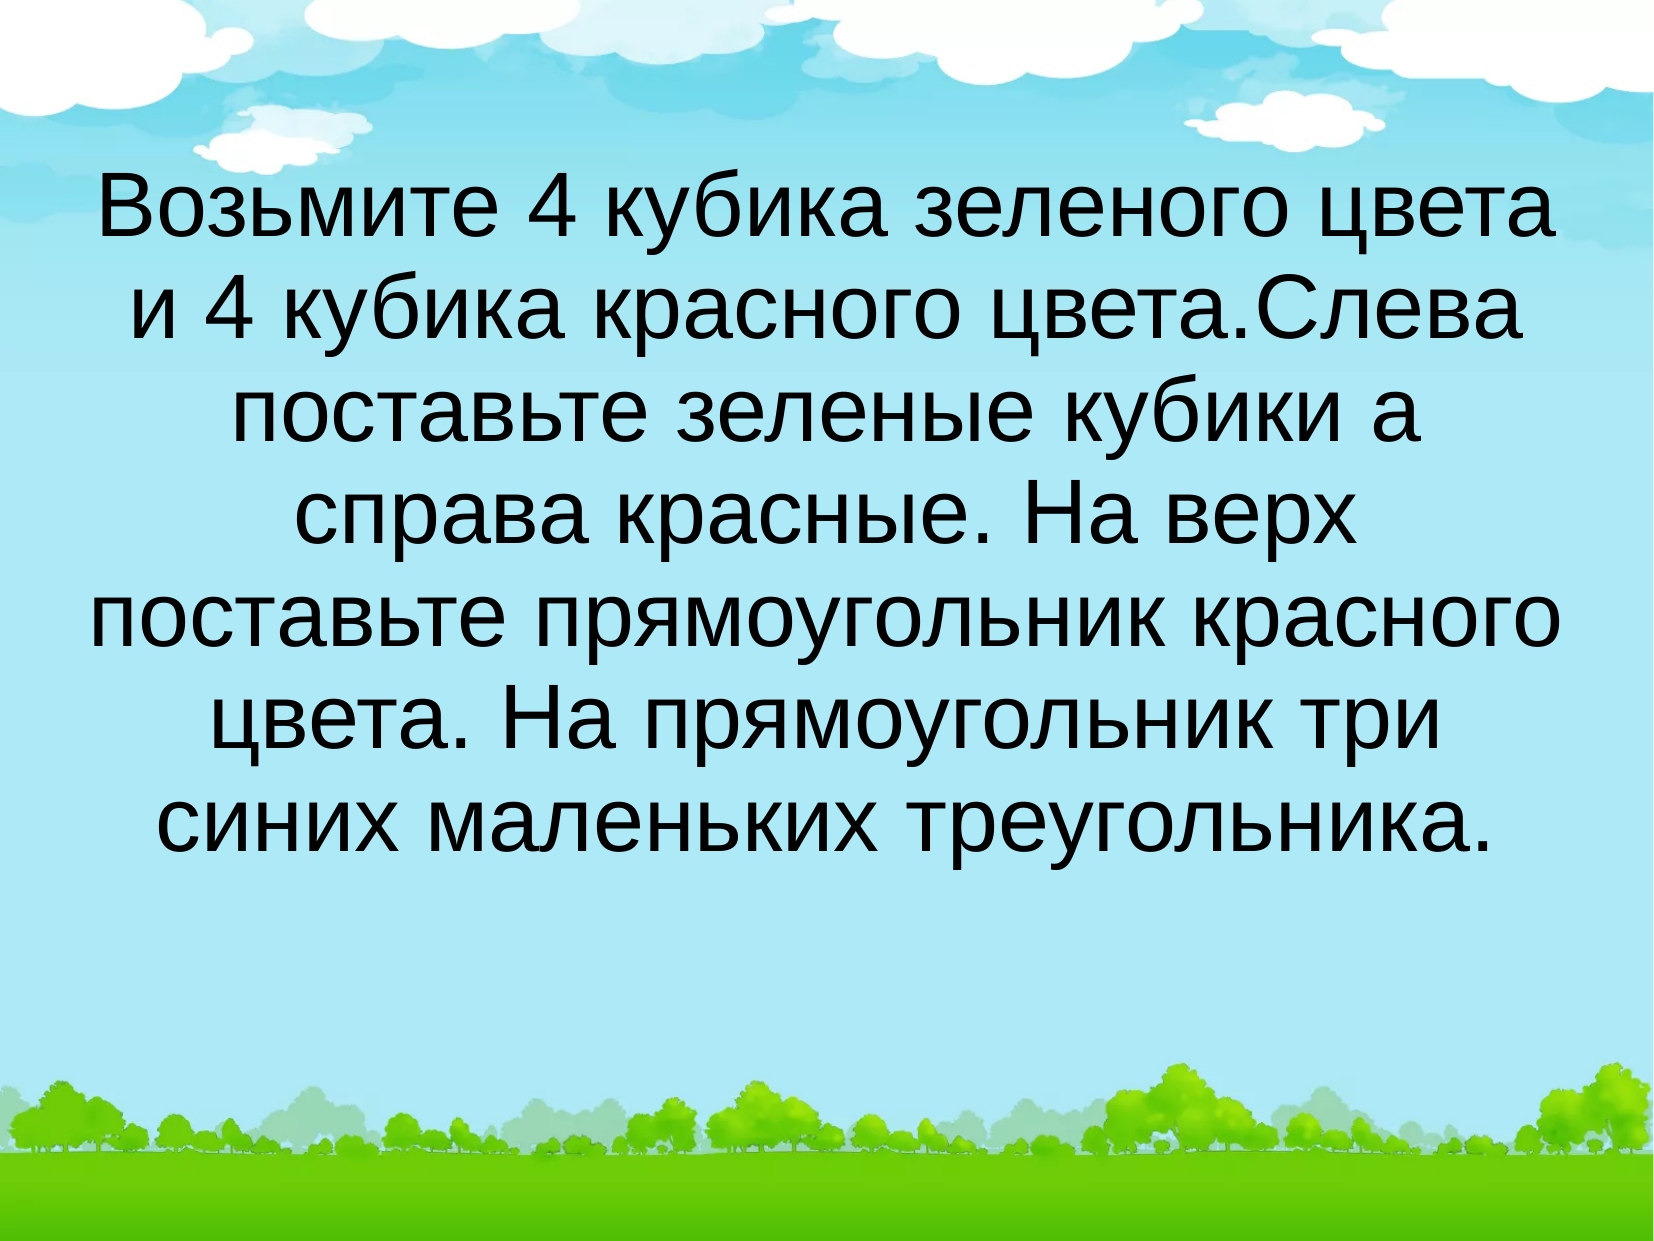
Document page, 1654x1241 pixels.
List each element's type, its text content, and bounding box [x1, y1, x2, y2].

picture [0, 0, 1654, 1241]
title Возьмите 4 кубика зеленого цвета и 4 кубика красного цвета.Слева поставьте зеленые кубики а справа красные. На верх поставьте прямоугольник красного цвета. На прямоугольник три синих маленьких треугольника. [82, 0, 1571, 871]
